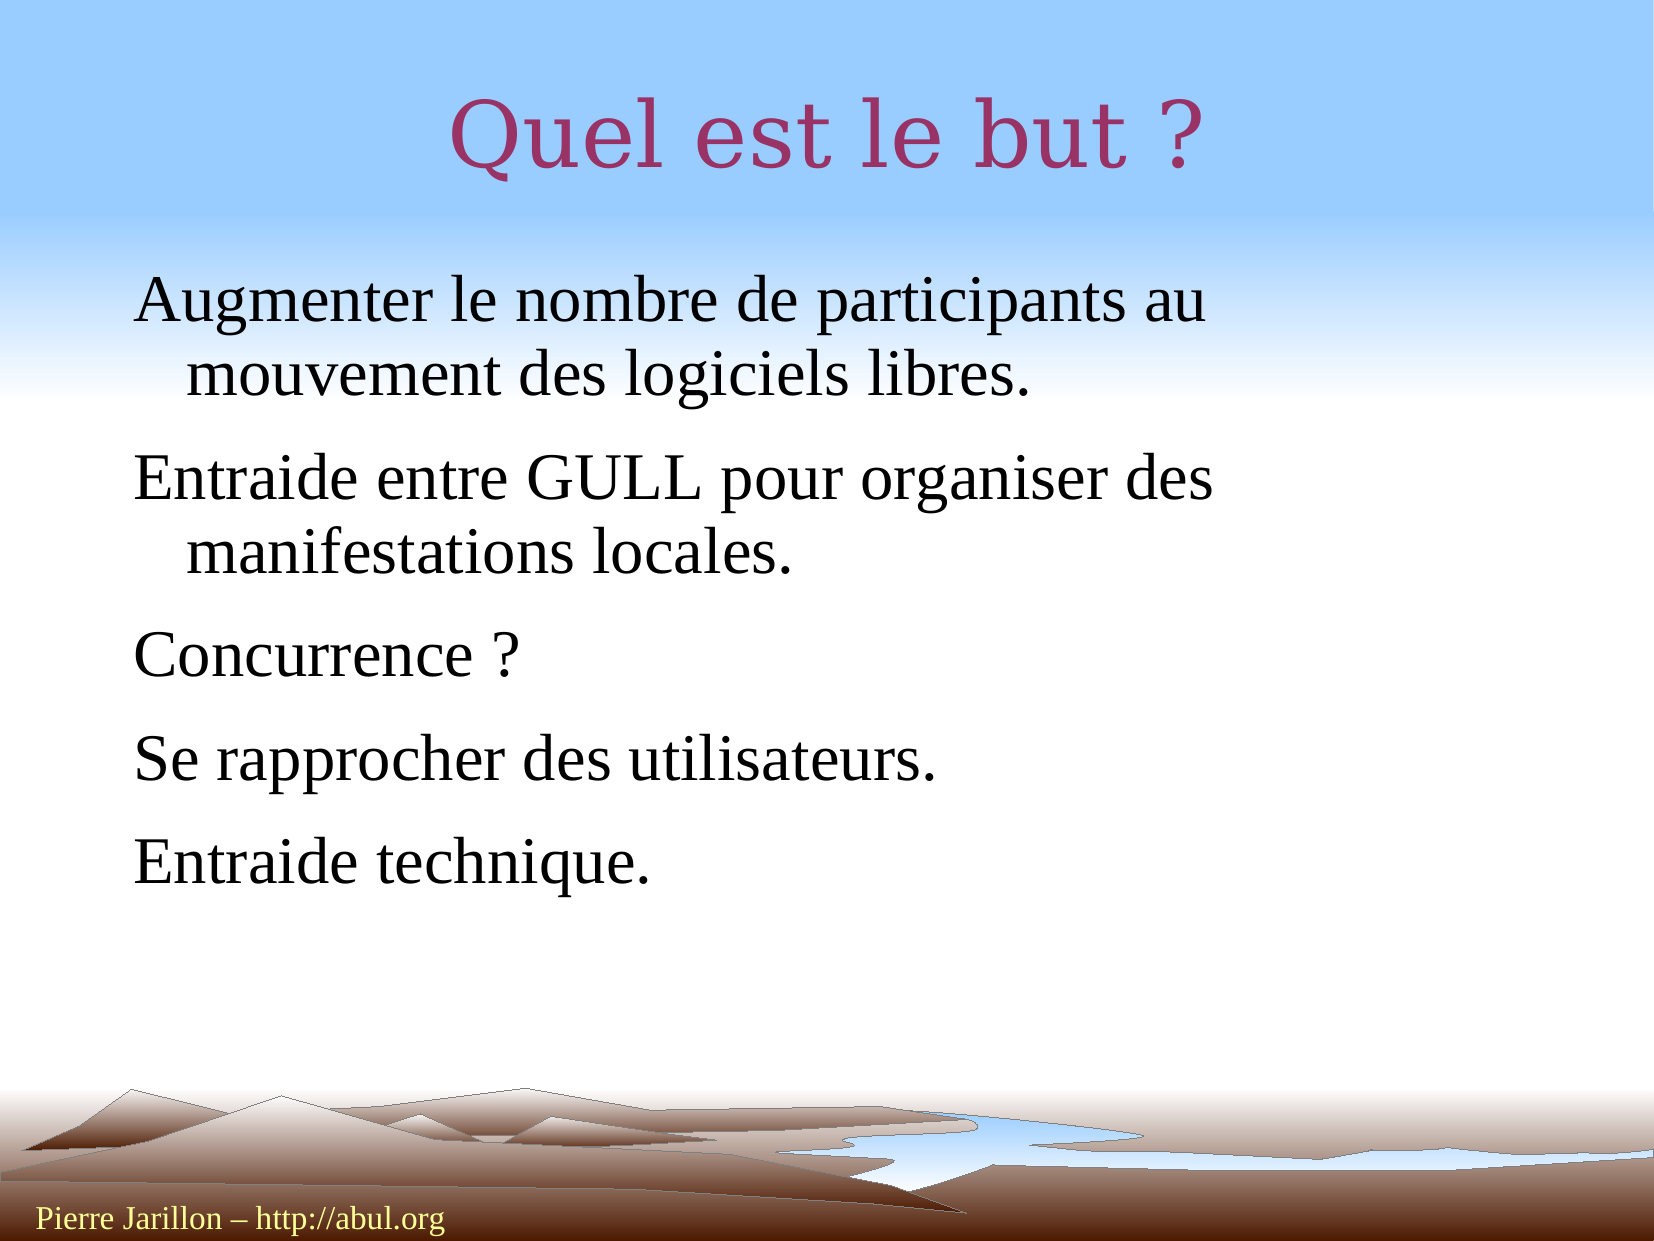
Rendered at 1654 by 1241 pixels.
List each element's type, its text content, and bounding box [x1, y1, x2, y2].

list Augmenter le nombre de participants au mouvement des logiciels libres. Entraide entre GULL pour organiser des manifestations locales. Concurrence ? Se rapprocher des utilisateurs. Entraide technique. [121, 261, 1534, 1101]
title Quel est le but ? [121, 41, 1534, 229]
